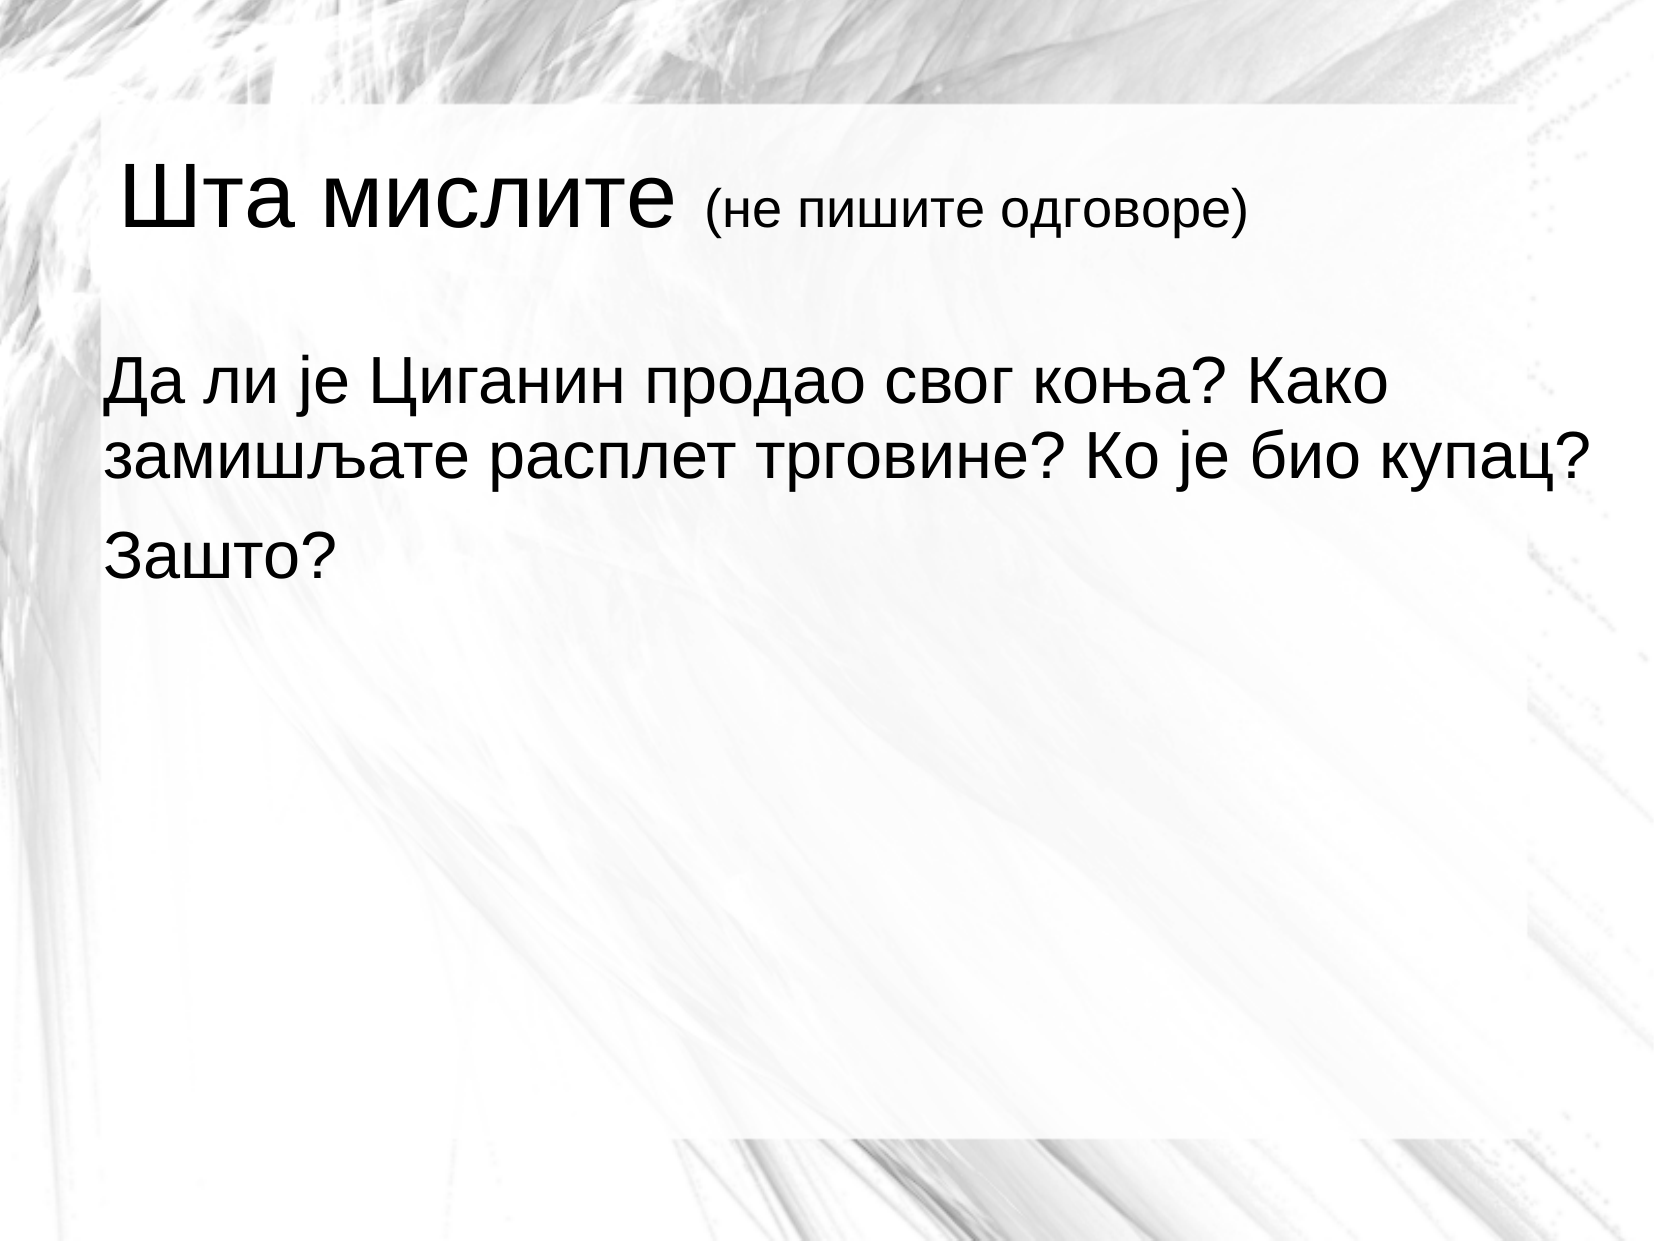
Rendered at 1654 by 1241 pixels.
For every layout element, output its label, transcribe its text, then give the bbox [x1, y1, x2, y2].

text_box Да ли је Циганин продао свог коња? Како замишљате расплет трговине? Ко је био купац? Зашто? [88, 336, 1625, 798]
title Шта мислите (не пишите одговоре) [118, 112, 1506, 281]
picture [0, 0, 1654, 1241]
